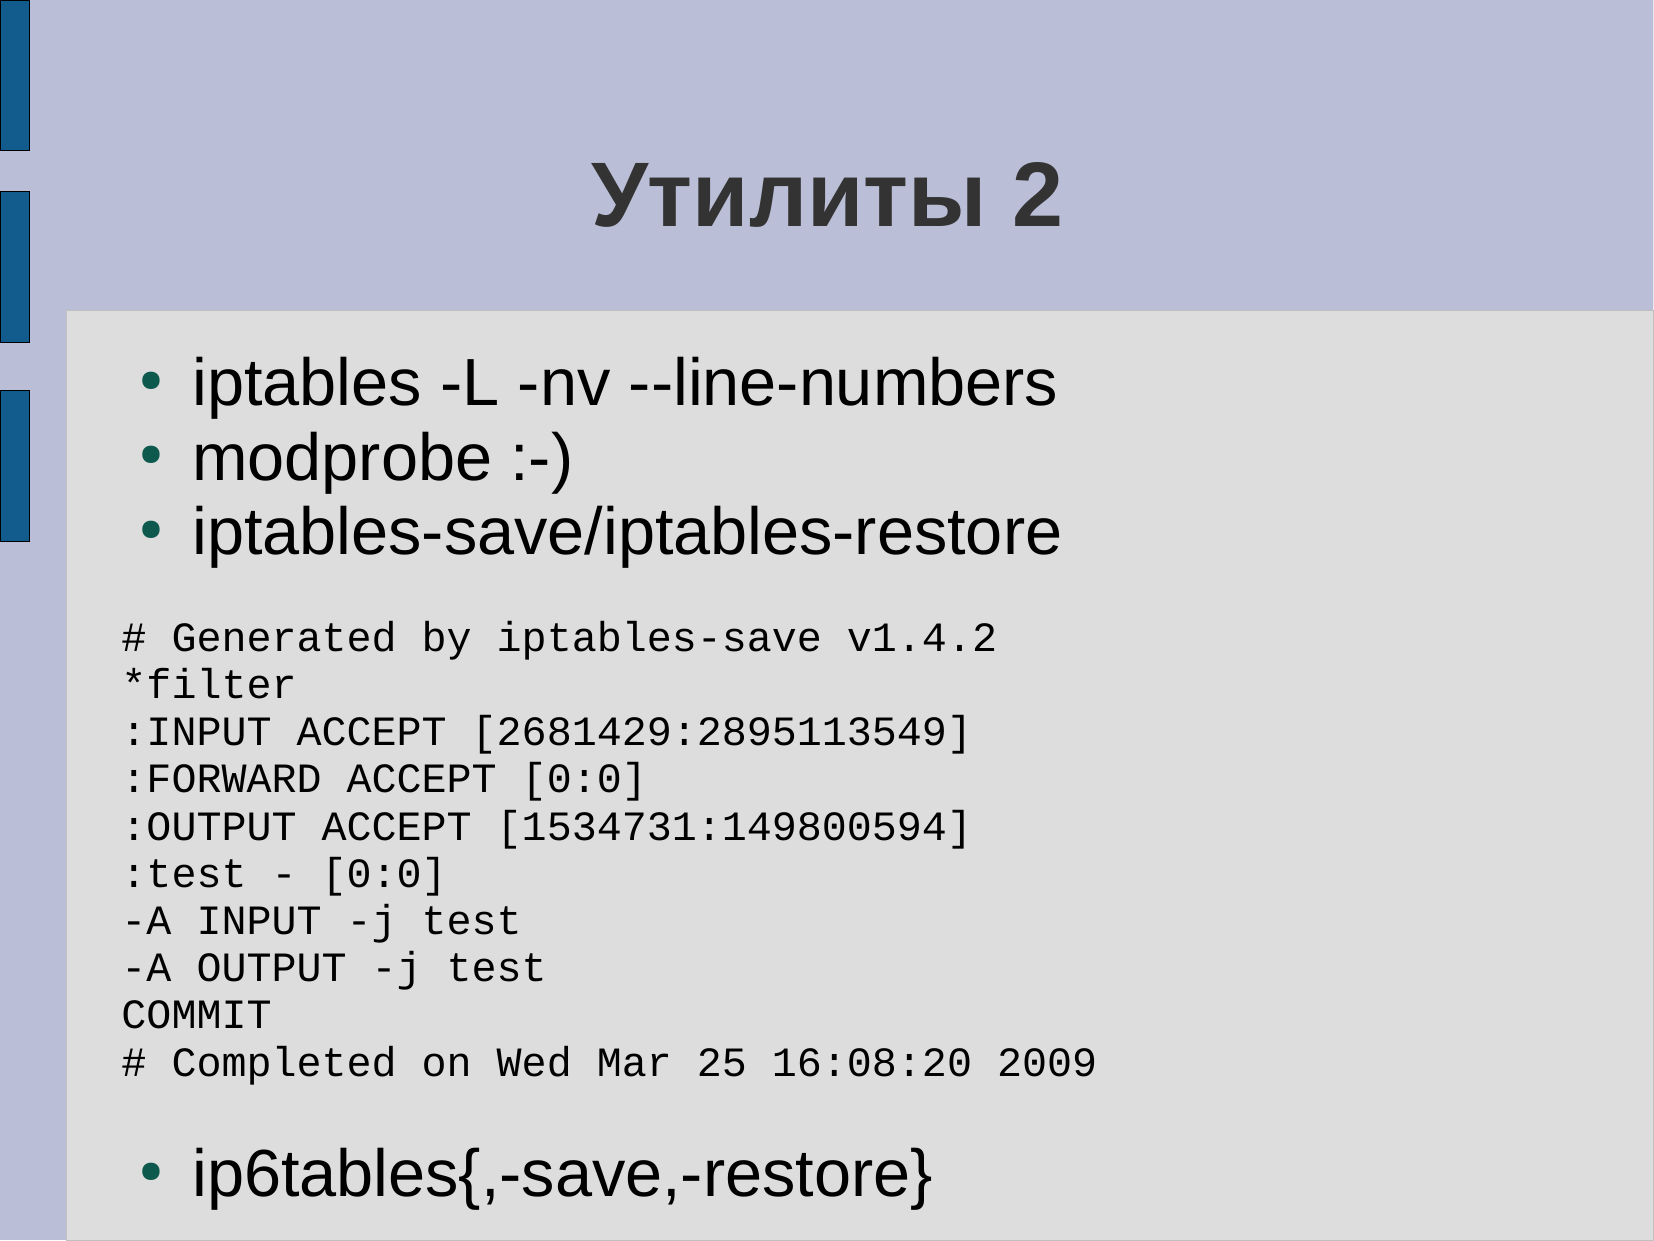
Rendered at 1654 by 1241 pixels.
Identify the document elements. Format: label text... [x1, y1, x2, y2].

list iptables -L -nv --line-numbers modprobe :-) iptables-save/iptables-restore # Generated by iptables-save v1.4.2 *filter :INPUT ACCEPT [2681429:2895113549] :FORWARD ACCEPT [0:0] :OUTPUT ACCEPT [1534731:149800594] :test - [0:0] -A INPUT -j test -A OUTPUT -j test COMMIT # Completed on Wed Mar 25 16:08:20 2009 ip6tables{,-save,-restore} [121, 344, 1534, 1211]
title Утилиты 2 [121, 91, 1534, 299]
